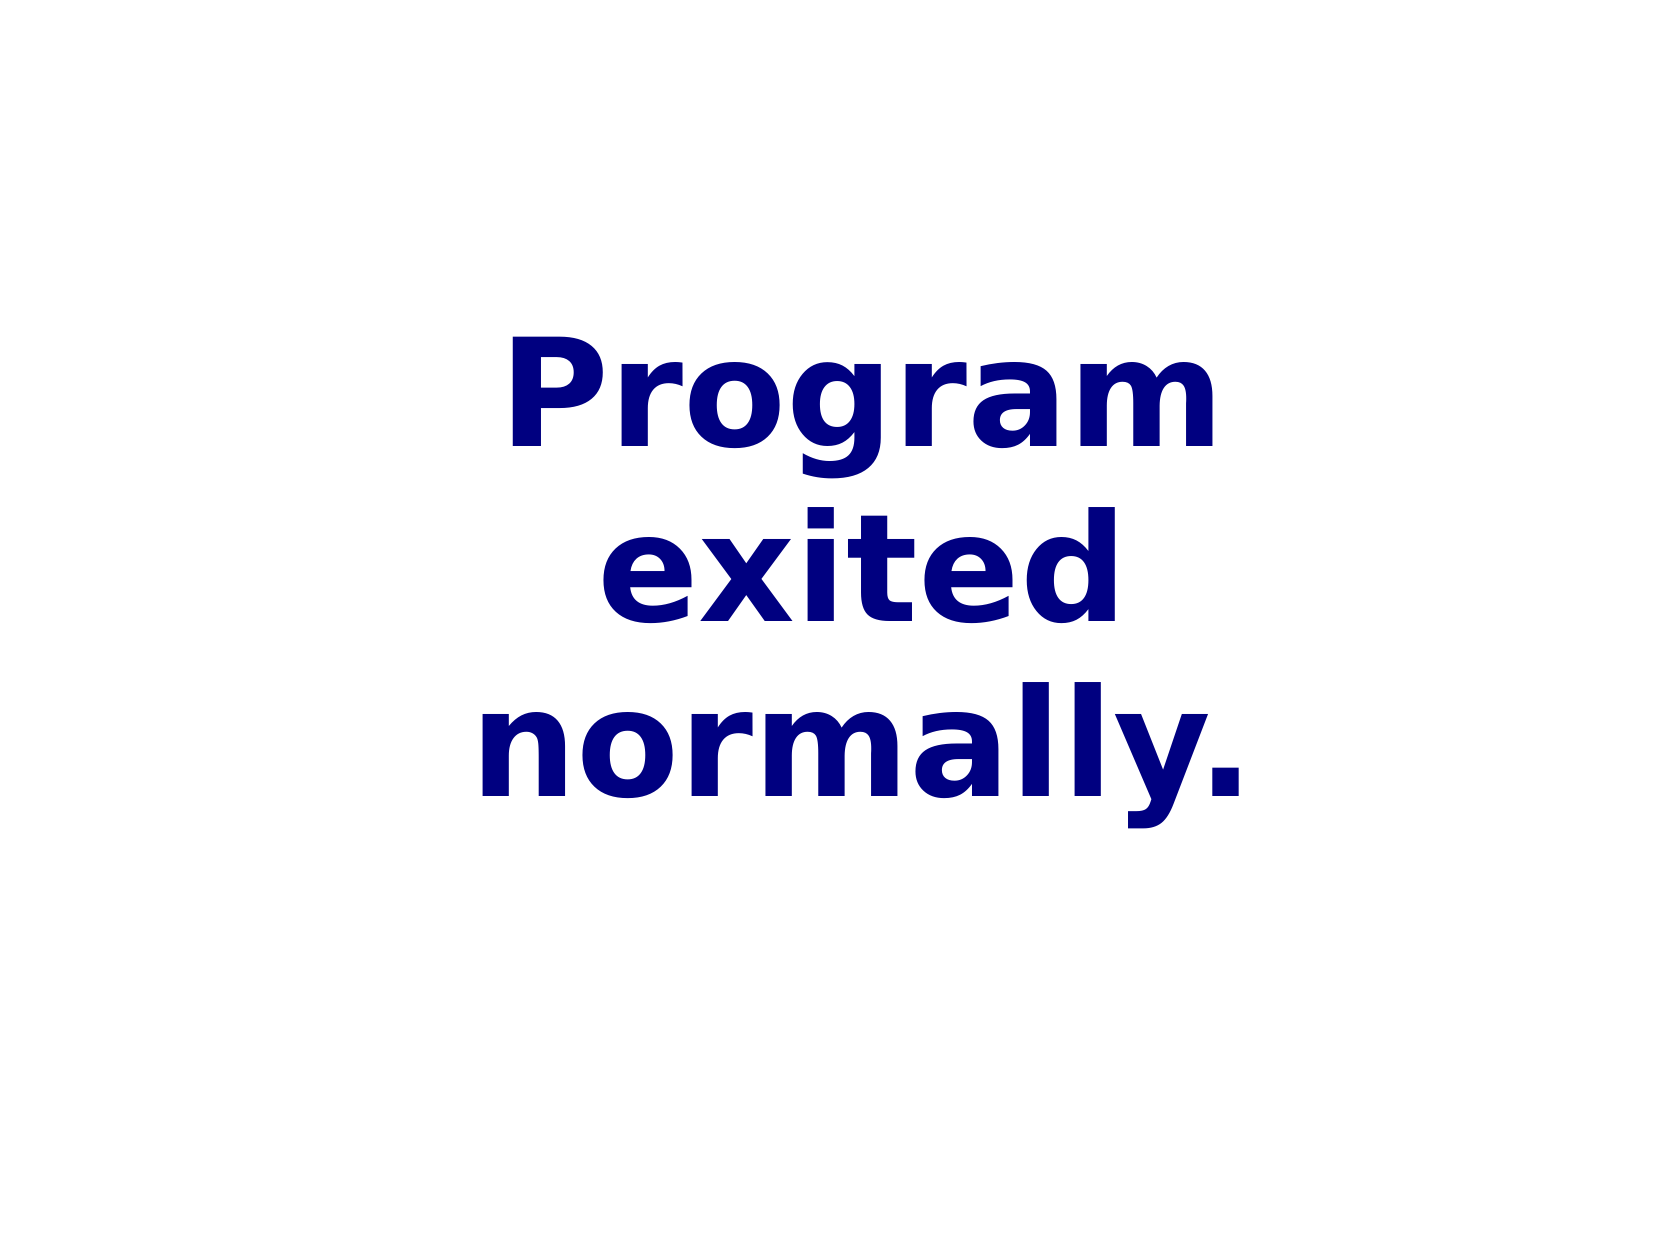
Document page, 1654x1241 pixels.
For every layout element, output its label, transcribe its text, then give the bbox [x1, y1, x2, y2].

text_box Program exited normally. [412, 300, 1313, 863]
